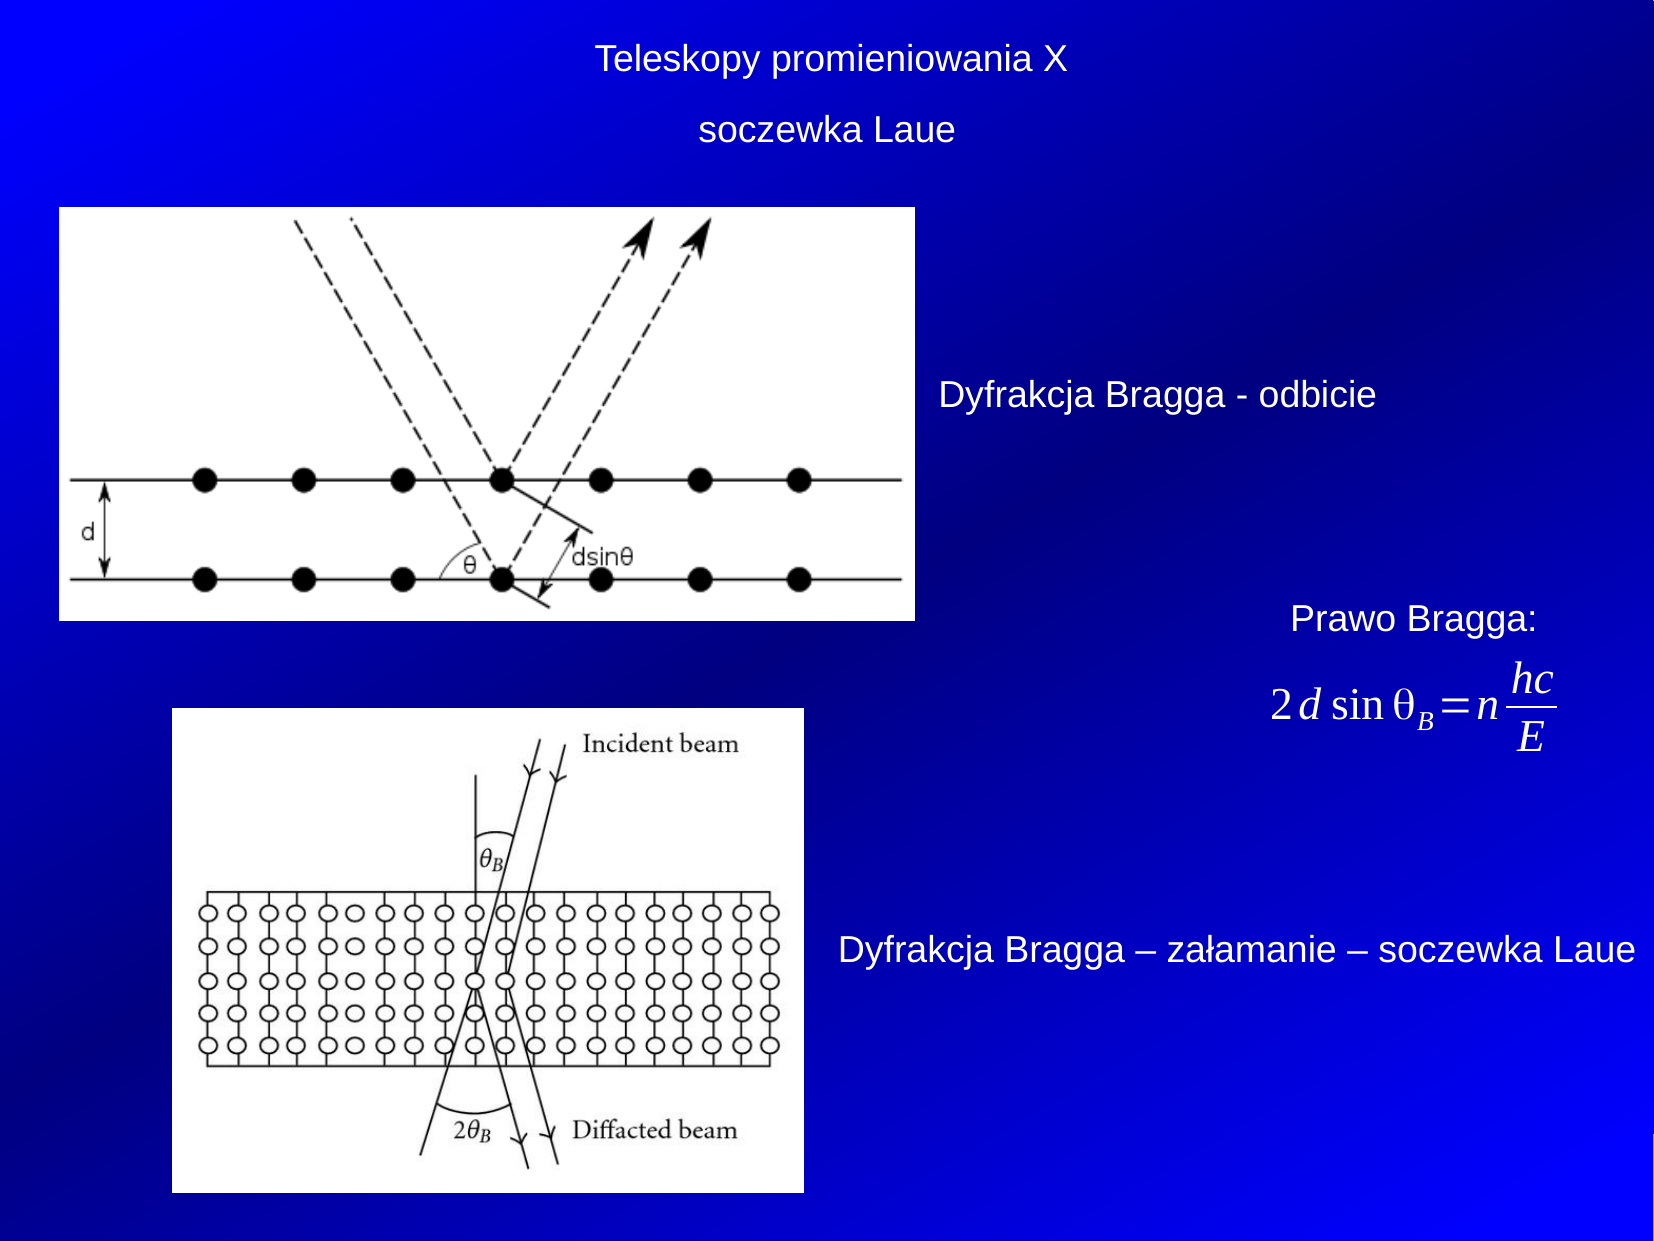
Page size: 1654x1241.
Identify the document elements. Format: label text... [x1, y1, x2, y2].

picture [59, 207, 915, 621]
picture [172, 708, 804, 1193]
text_box Prawo Bragga: [1275, 590, 1553, 648]
text_box soczewka Laue [683, 101, 971, 158]
chart [1262, 652, 1565, 761]
text_box Dyfrakcja Bragga - odbicie [923, 366, 1392, 423]
text_box Dyfrakcja Bragga – załamanie – soczewka Laue [823, 921, 1652, 979]
text_box Teleskopy promieniowania X [579, 29, 1084, 87]
